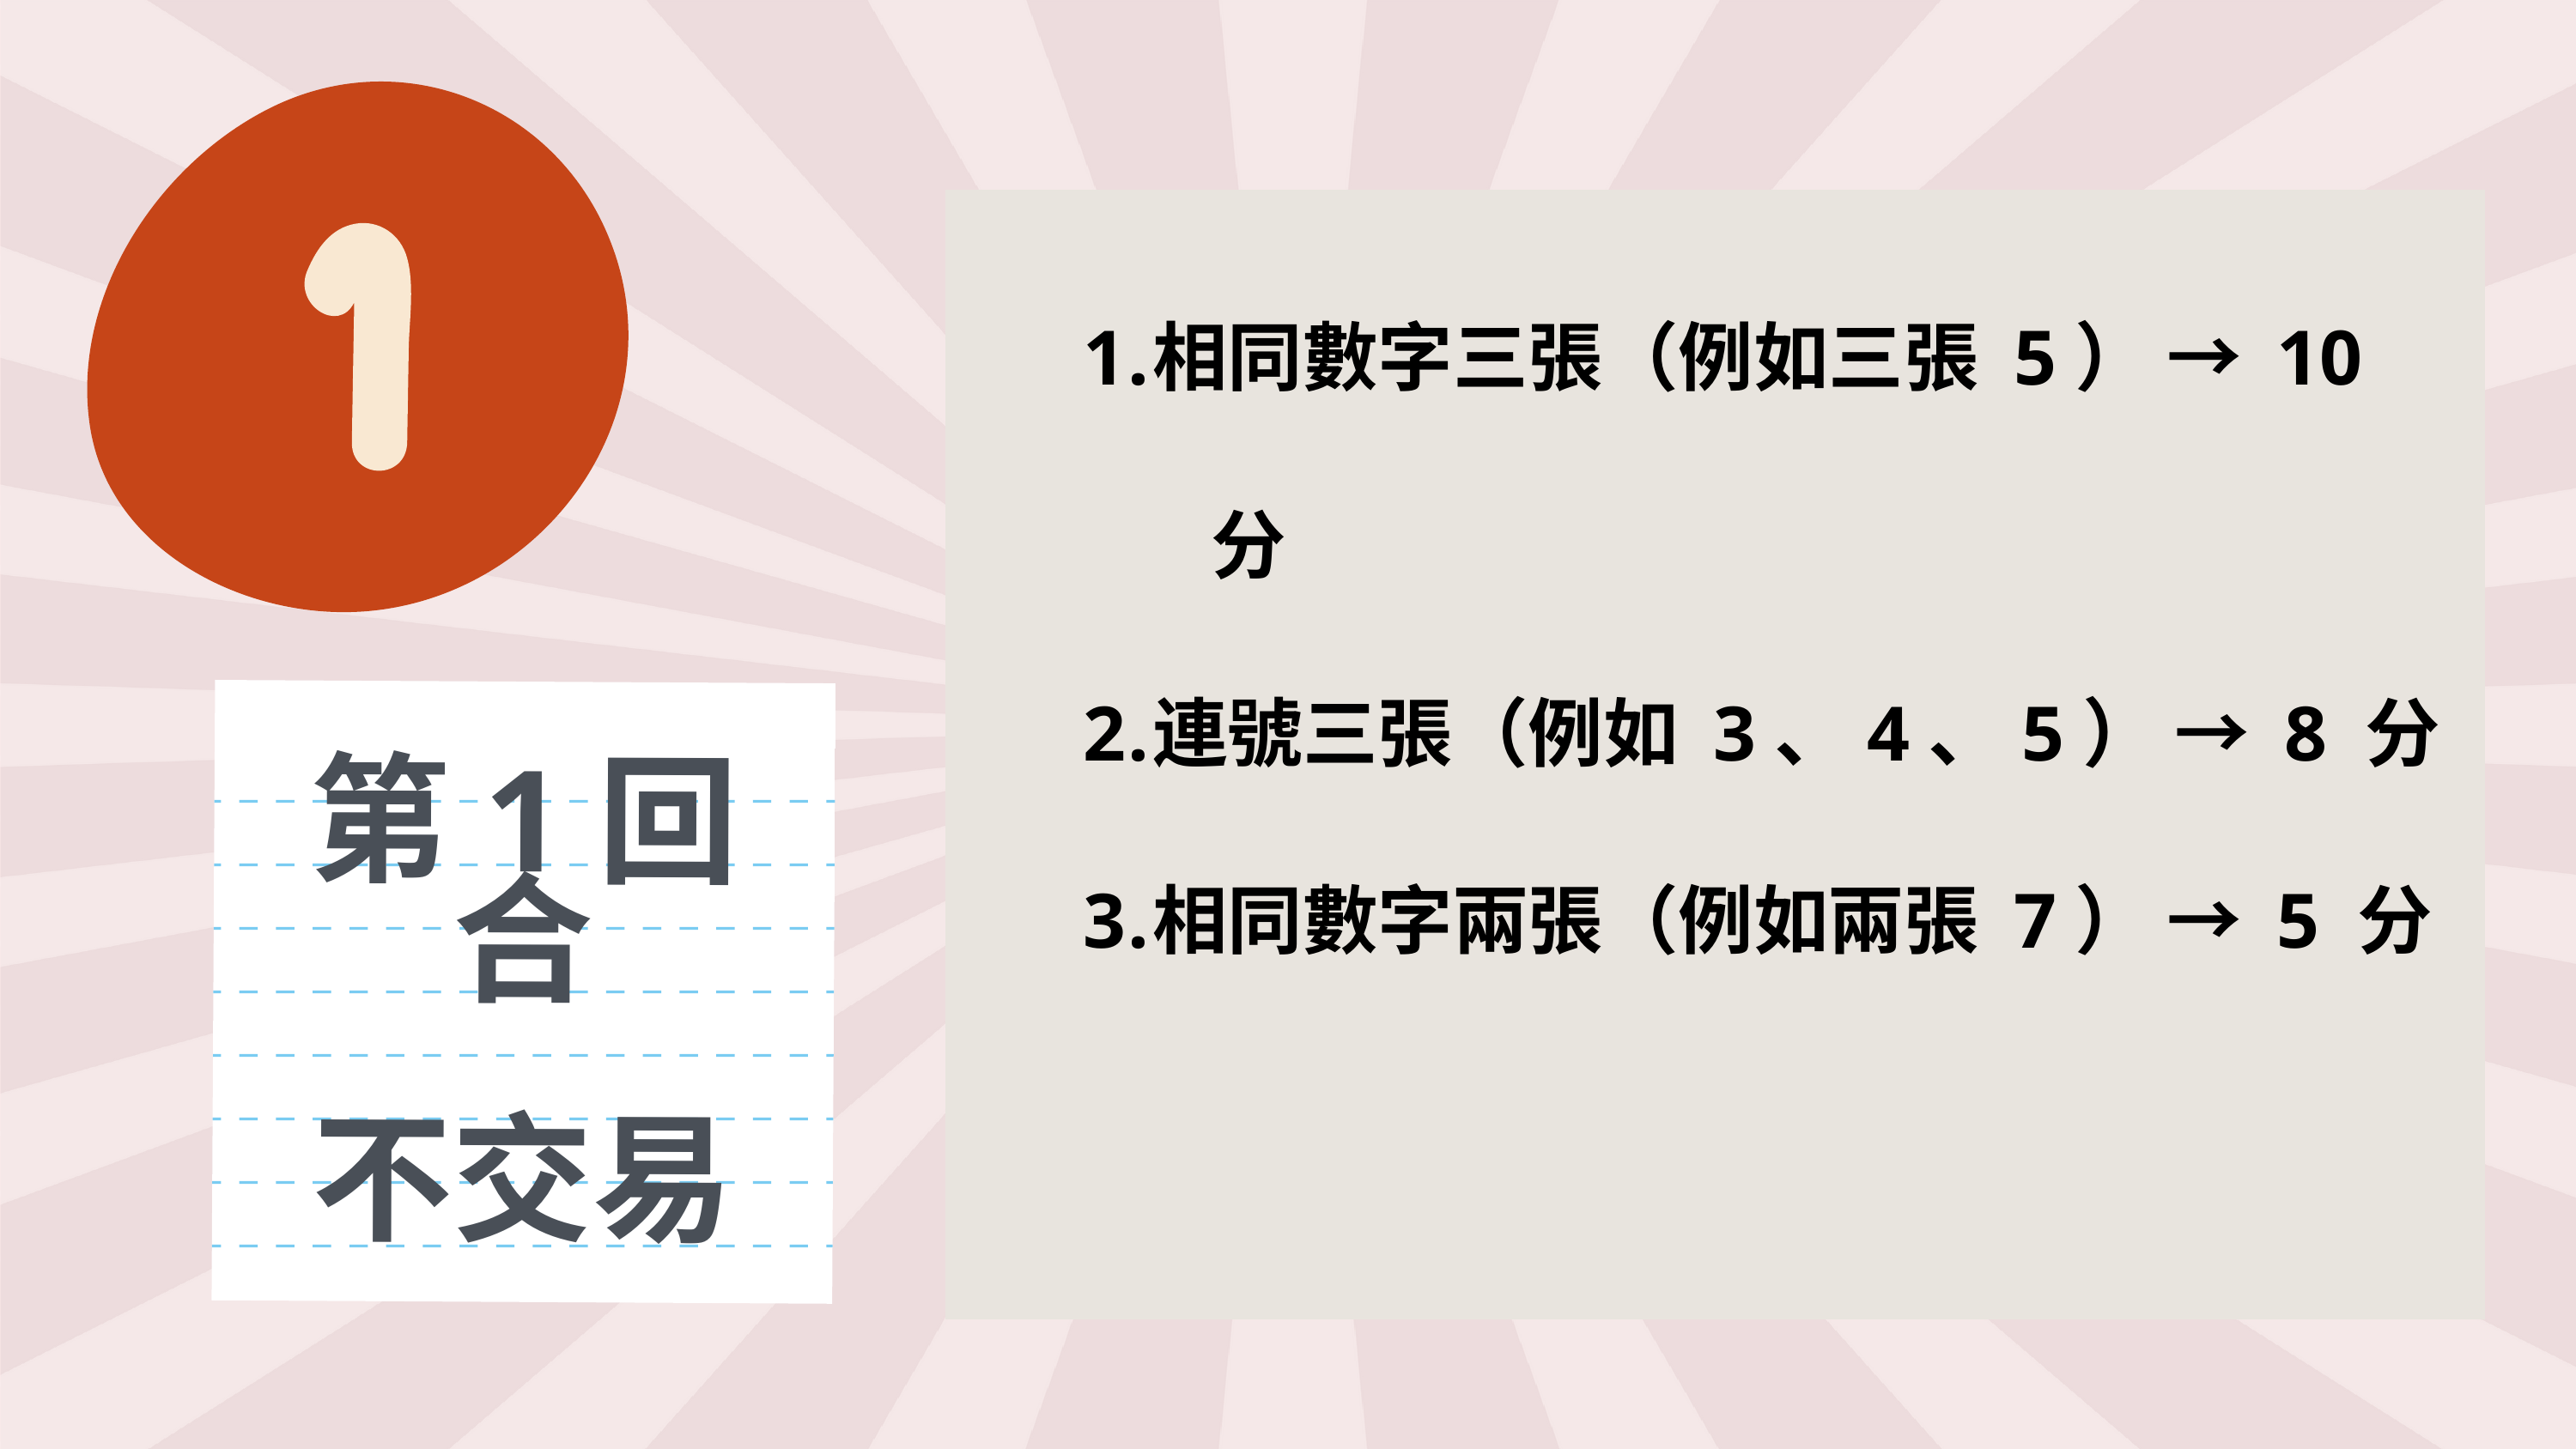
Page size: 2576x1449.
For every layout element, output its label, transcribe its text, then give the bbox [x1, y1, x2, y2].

text_box 相同數字三張（例如三張 5） → 10 分 連號三張（例如 3、4、5） → 8 分 相同數字兩張（例如兩張 7） → 5 分 [945, 0, 2486, 1320]
text_box 第1回合 不交易 [247, 779, 799, 1273]
text_box [0, 0, 2576, 1449]
